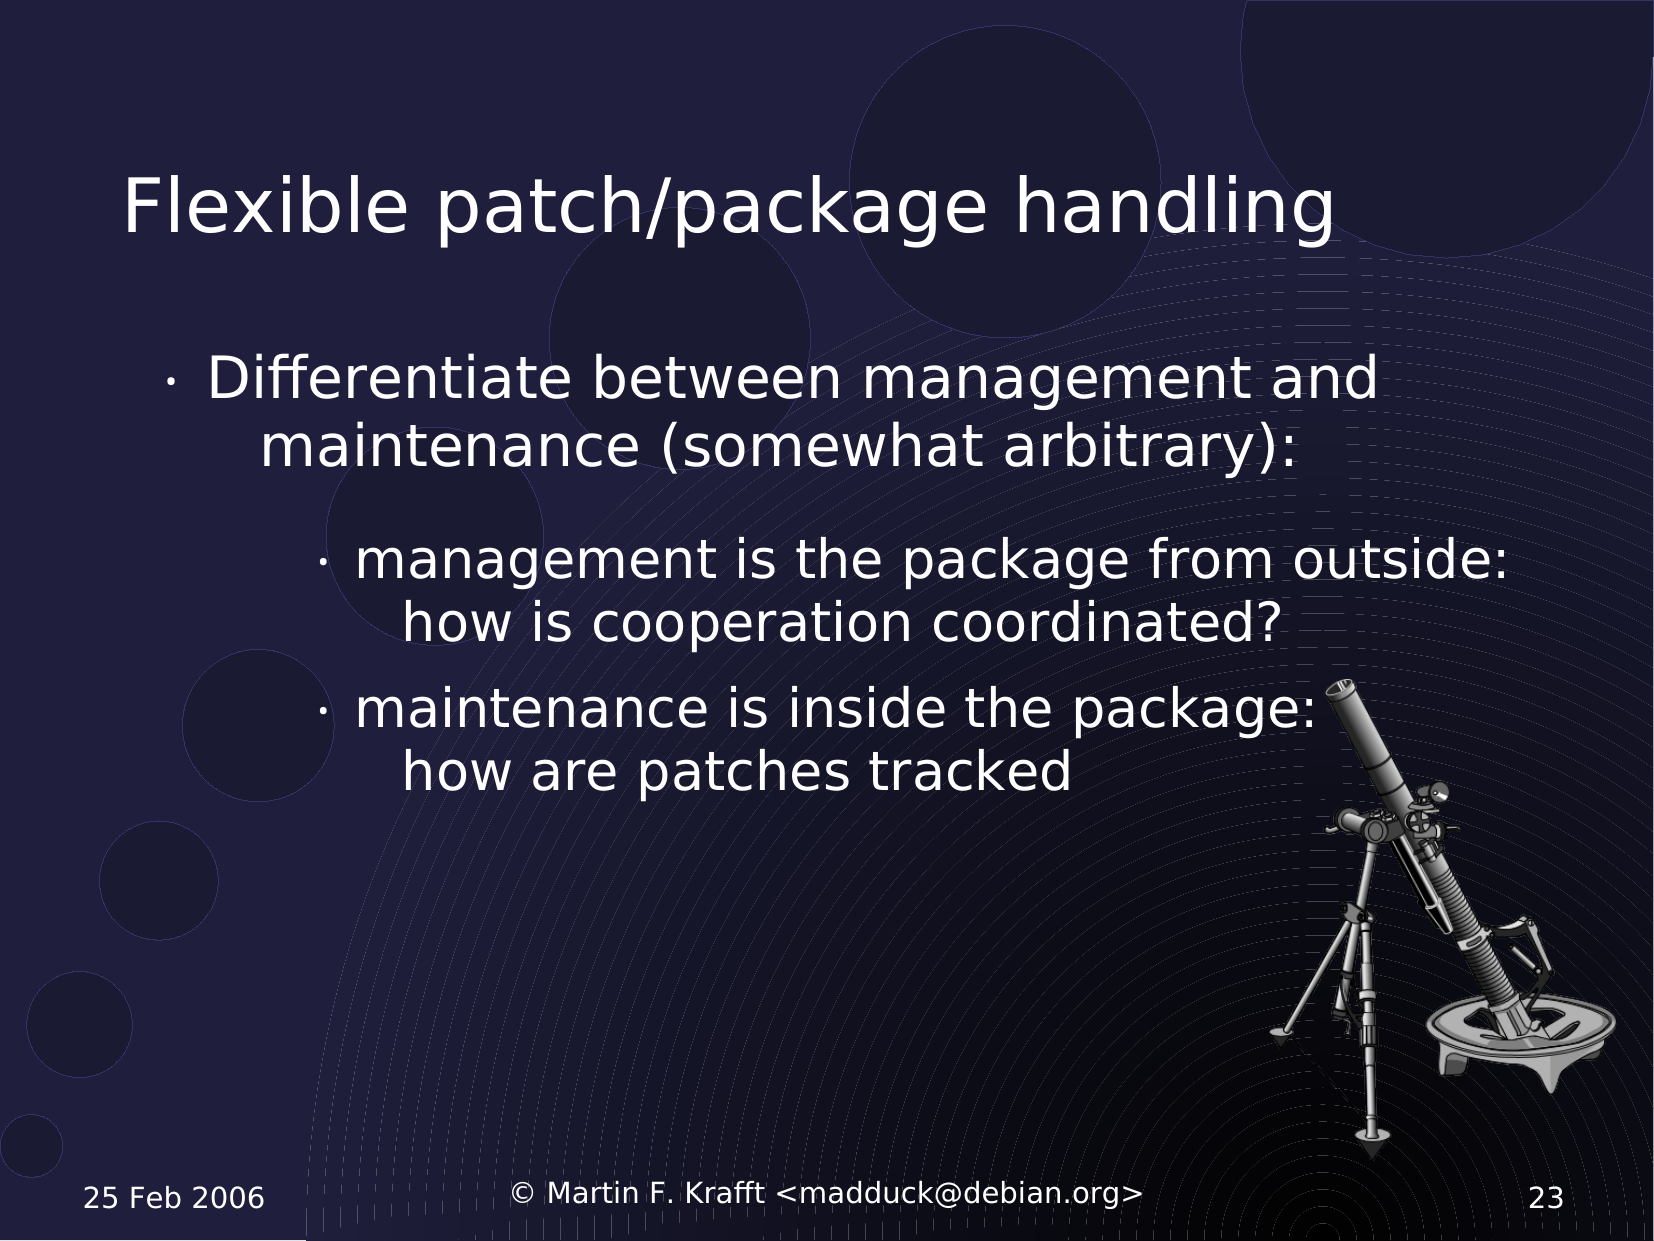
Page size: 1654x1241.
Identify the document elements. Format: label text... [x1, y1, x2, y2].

title Flexible patch/package handling [121, 102, 1534, 311]
list Differentiate between management and maintenance (somewhat arbitrary): management is the package from outside: how is cooperation coordinated? maintenance is inside the package: how are patches tracked [118, 344, 1534, 1127]
picture [1269, 679, 1617, 1161]
